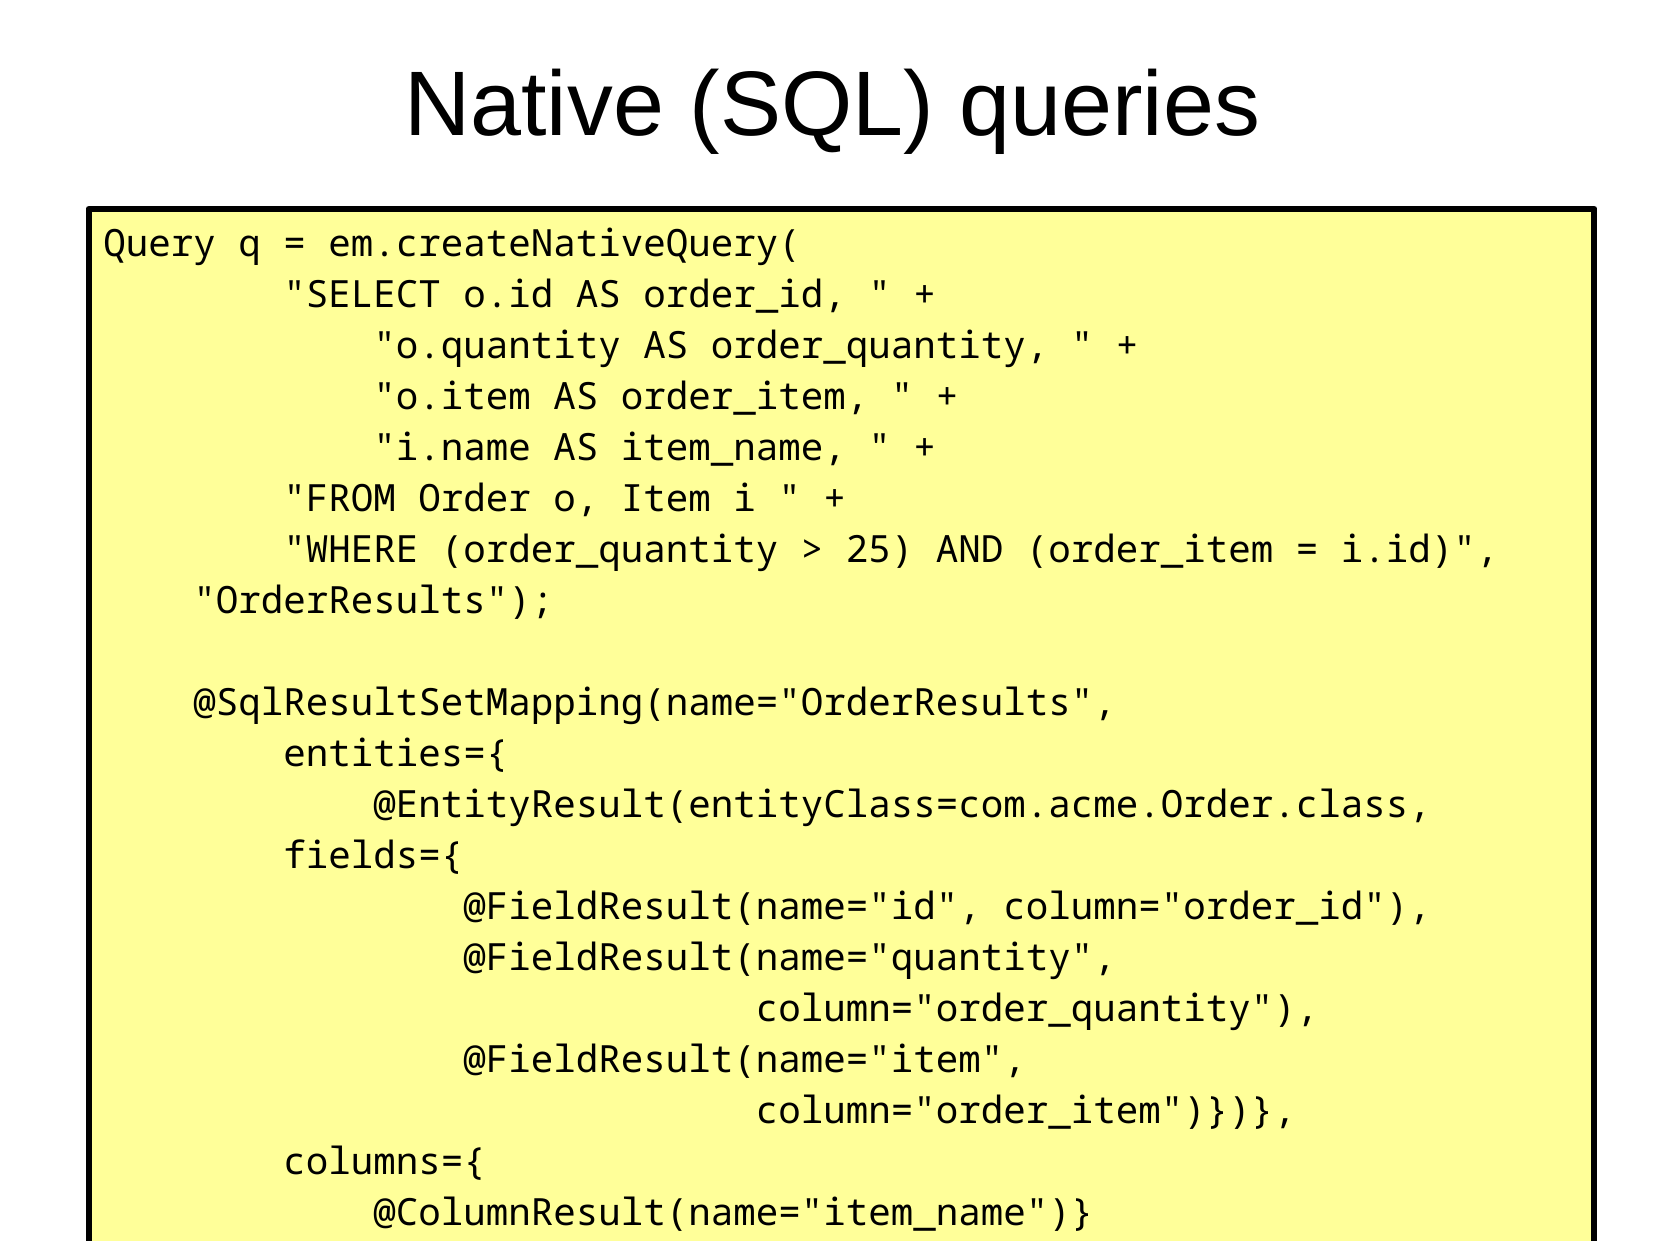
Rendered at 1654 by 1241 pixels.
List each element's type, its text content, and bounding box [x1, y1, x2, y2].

title Native (SQL) queries [88, 0, 1577, 206]
text_box Query q = em.createNativeQuery( "SELECT o.id AS order_id, " + "o.quantity AS order_quantity, " + "o.item AS order_item, " + "i.name AS item_name, " + "FROM Order o, Item i " + "WHERE (order_quantity > 25) AND (order_item = i.id)", "OrderResults"); @SqlResultSetMapping(name="OrderResults", entities={ @EntityResult(entityClass=com.acme.Order.class, fields={ @FieldResult(name="id", column="order_id"), @FieldResult(name="quantity", column="order_quantity"), @FieldResult(name="item", column="order_item")})}, columns={ @ColumnResult(name="item_name")} ) [88, 208, 1595, 1192]
